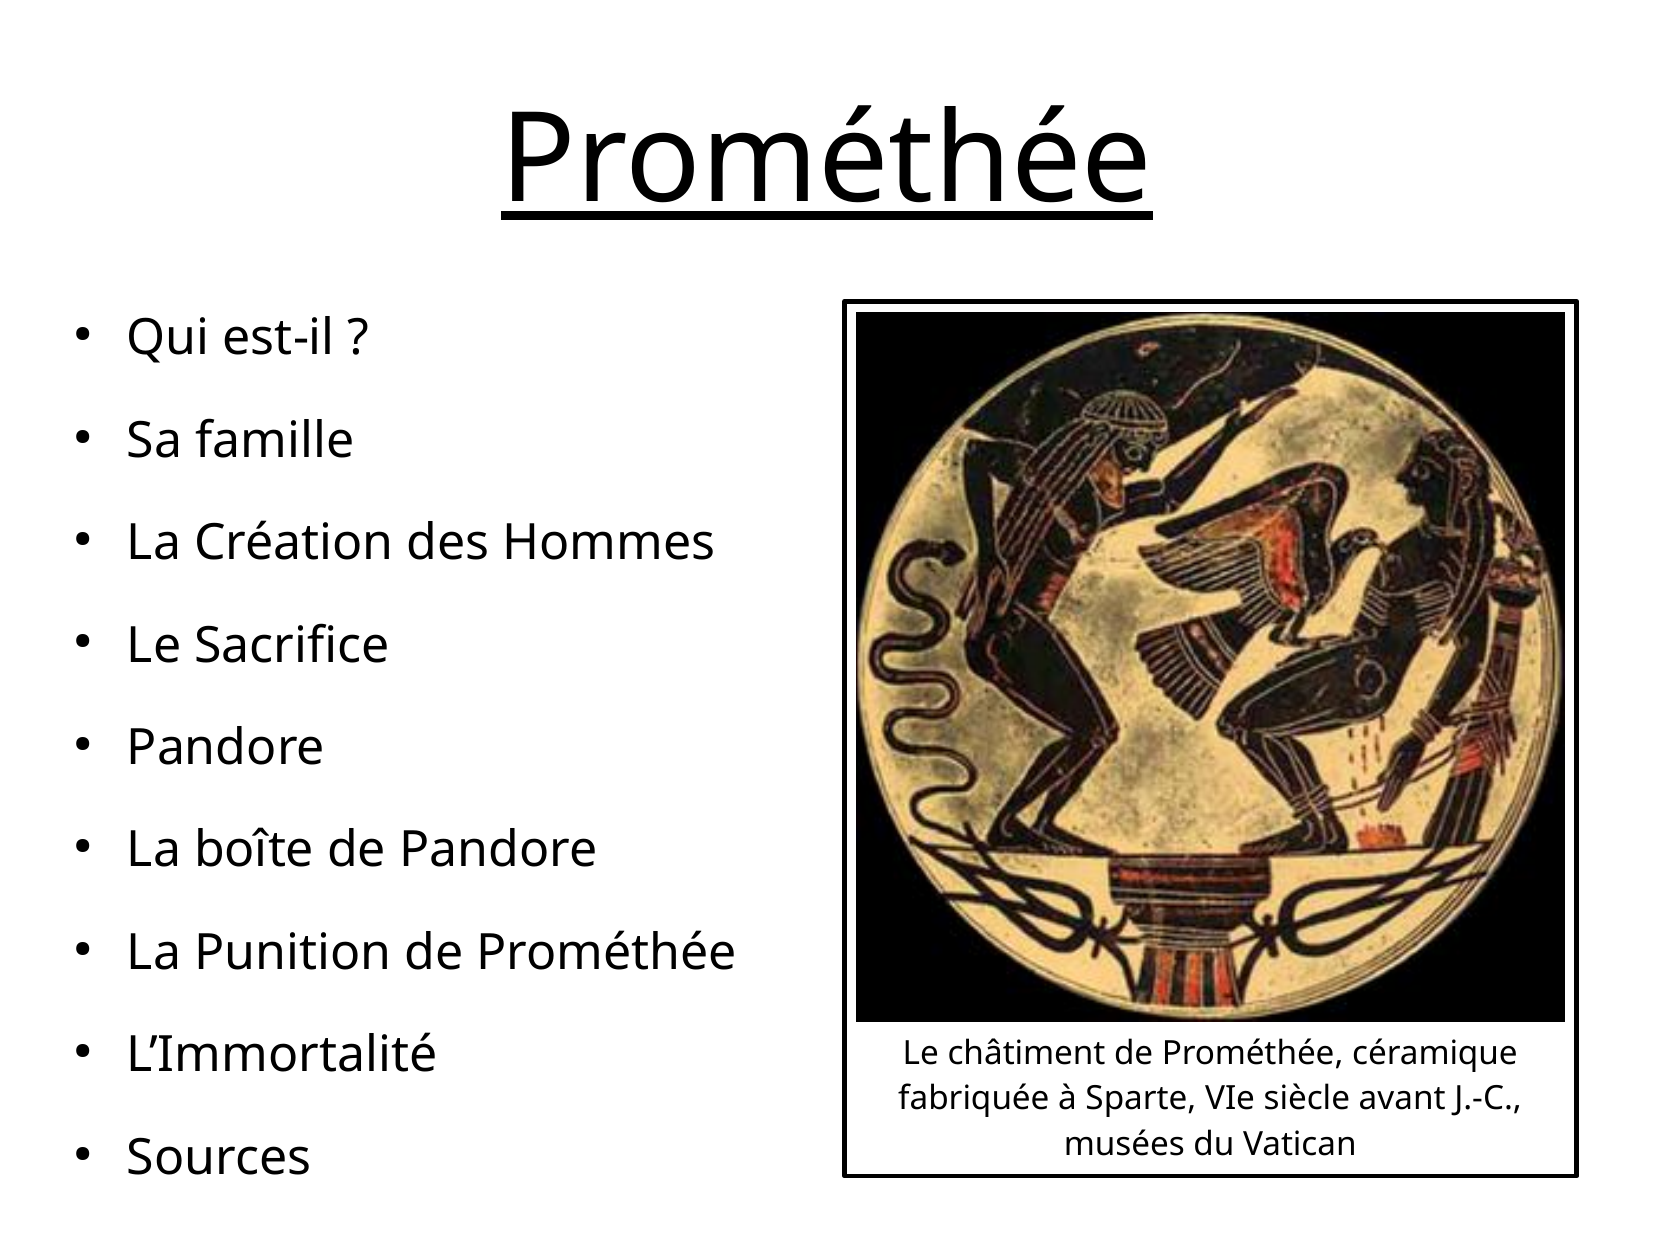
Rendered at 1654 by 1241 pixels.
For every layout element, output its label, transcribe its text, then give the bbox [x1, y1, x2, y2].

text_box Le châtiment de Prométhée, céramique fabriquée à Sparte, VIe siècle avant J.-C., musées du Vatican [844, 1021, 1577, 1176]
text_box Qui est-il ? Sa famille La Création des Hommes Le Sacrifice Pandore La boîte de Pandore La Punition de Prométhée L’Immortalité Sources [41, 259, 798, 1186]
picture [856, 312, 1565, 1021]
title Prométhée [82, 49, 1571, 257]
